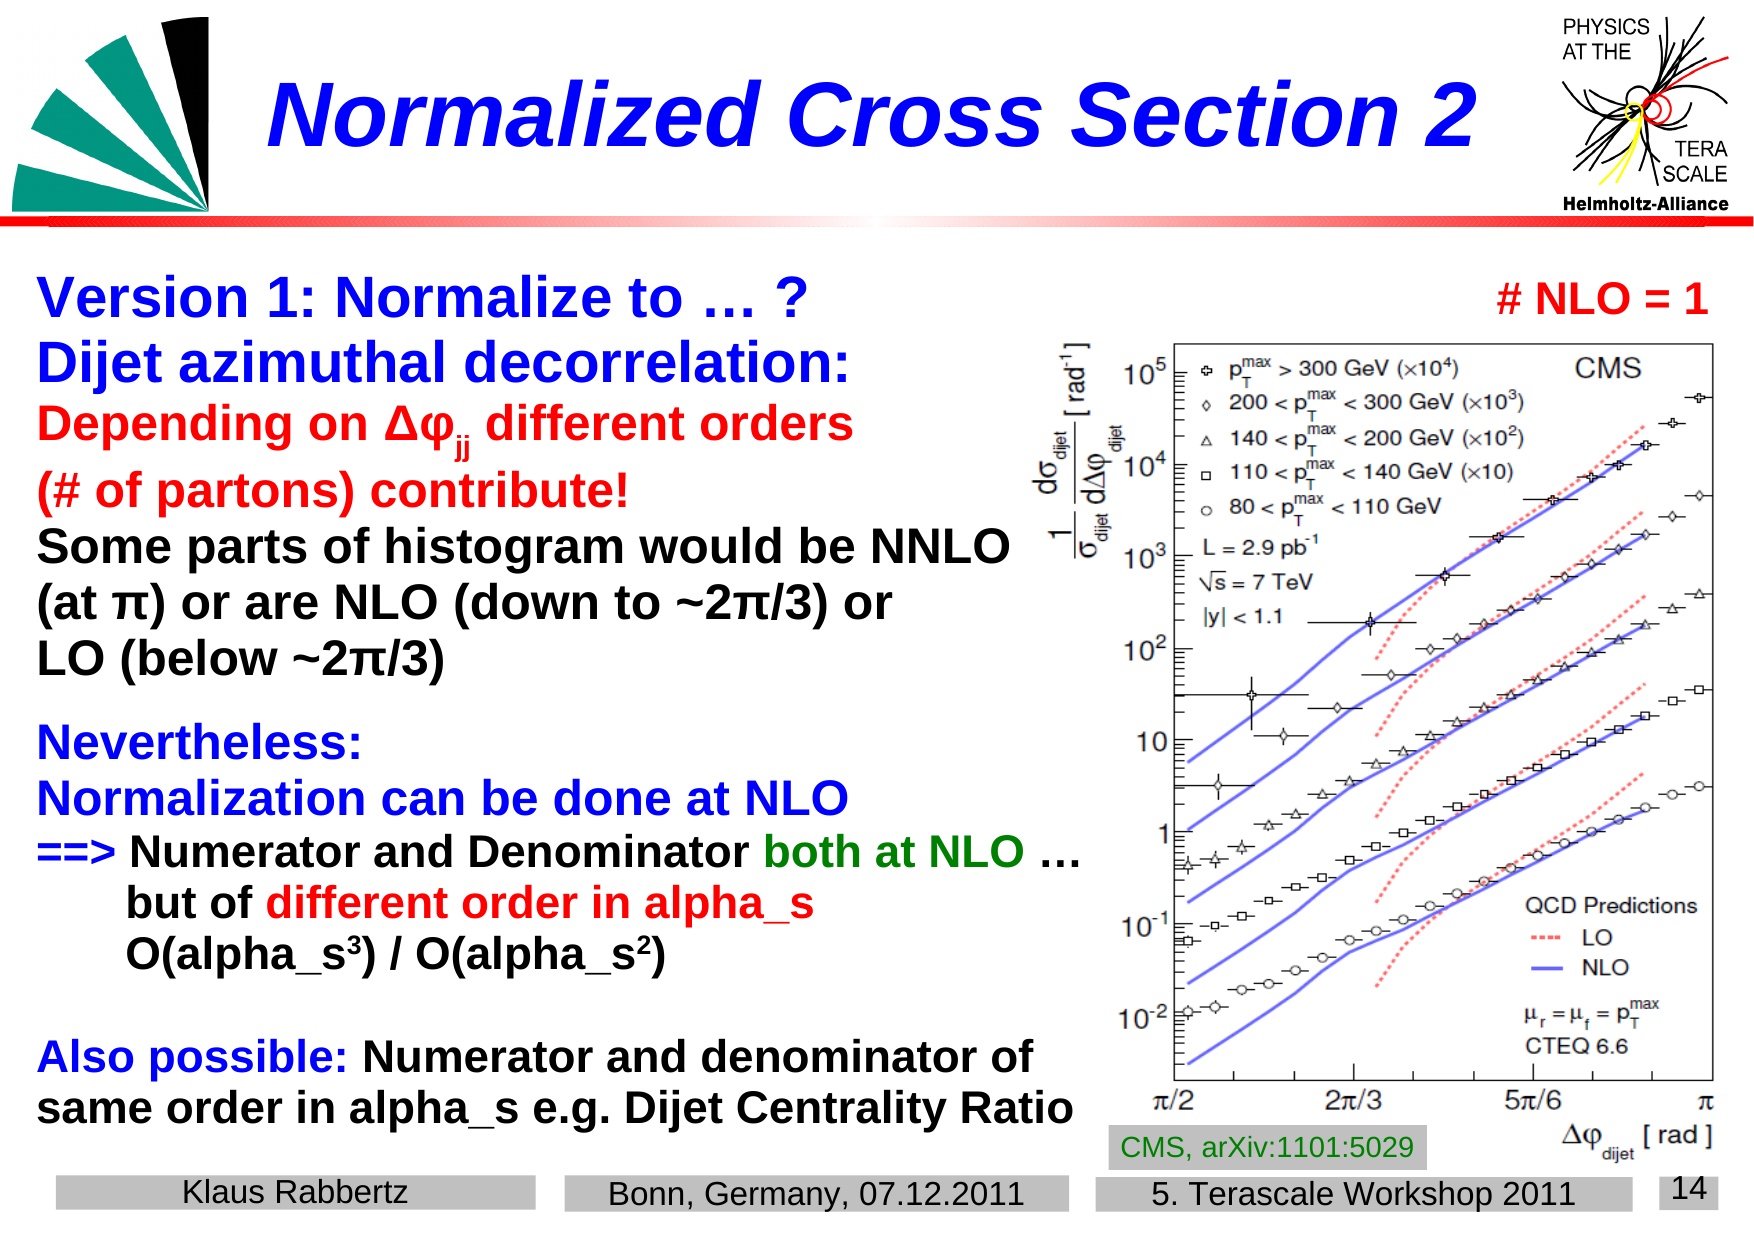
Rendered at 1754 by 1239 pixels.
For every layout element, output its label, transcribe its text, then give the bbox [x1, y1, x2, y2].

picture [1026, 331, 1733, 1167]
text_box Version 1: Normalize to … ? Dijet azimuthal decorrelation: Depending on Δφjj different orders (# of partons) contribute! Some parts of histogram would be NNLO (at π) or are NLO (down to ~2π/3) or LO (below ~2π/3) [24, 258, 1025, 701]
title Normalized Cross Section 2 [220, 22, 1525, 207]
text_box # NLO = 1 [1484, 267, 1721, 332]
picture [1546, 9, 1744, 223]
text_box CMS, arXiv:1101:5029 [1108, 1125, 1427, 1170]
text_box Nevertheless: Normalization can be done at NLO ==> Numerator and Denominator both at NLO … but of different order in alpha_s O(alpha_s3) / O(alpha_s2) Also possible: Numerator and denominator of same order in alpha_s e.g. Dijet Centrality Ratio [24, 708, 1096, 1149]
picture [12, 17, 209, 214]
